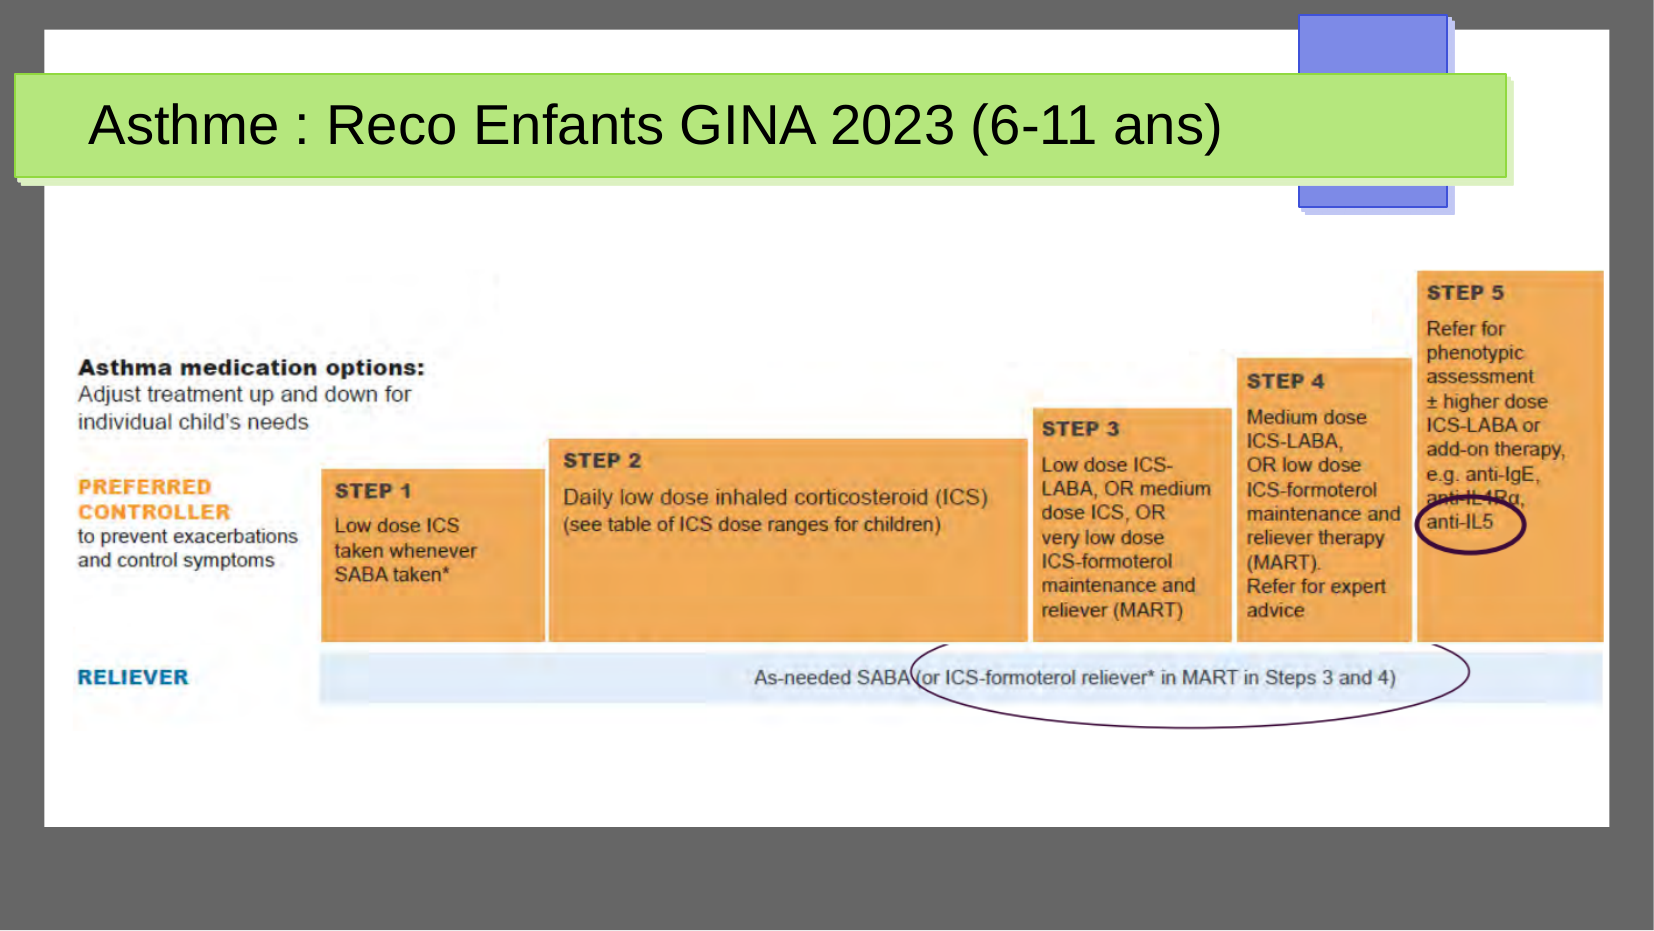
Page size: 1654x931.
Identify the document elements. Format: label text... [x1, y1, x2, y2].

title Asthme : Reco Enfants GINA 2023 (6-11 ans) [88, 73, 1506, 178]
picture [59, 265, 1605, 739]
